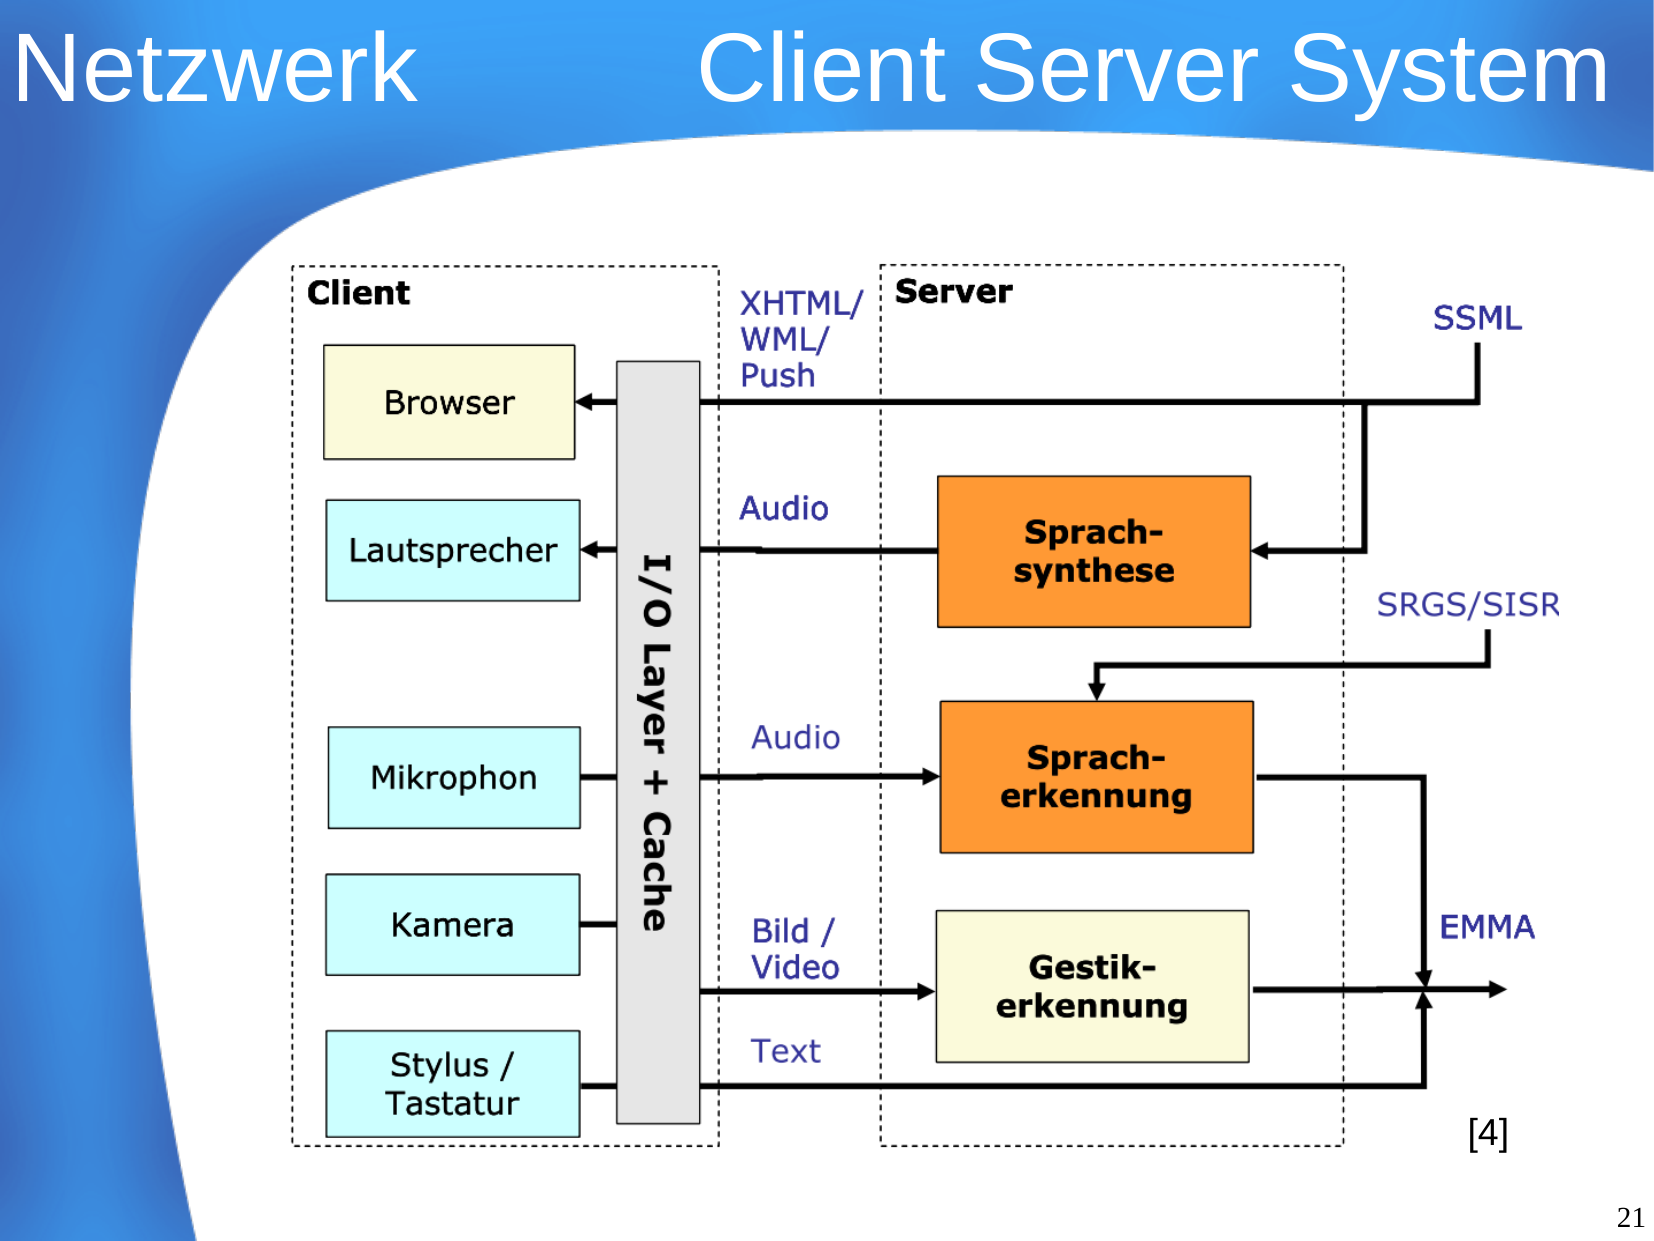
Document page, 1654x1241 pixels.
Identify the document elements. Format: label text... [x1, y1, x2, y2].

title Client Server System [922, 13, 1619, 123]
text_box [4] [1452, 1104, 1548, 1161]
picture [0, 0, 1654, 1241]
title Netzwerk [11, 0, 922, 177]
